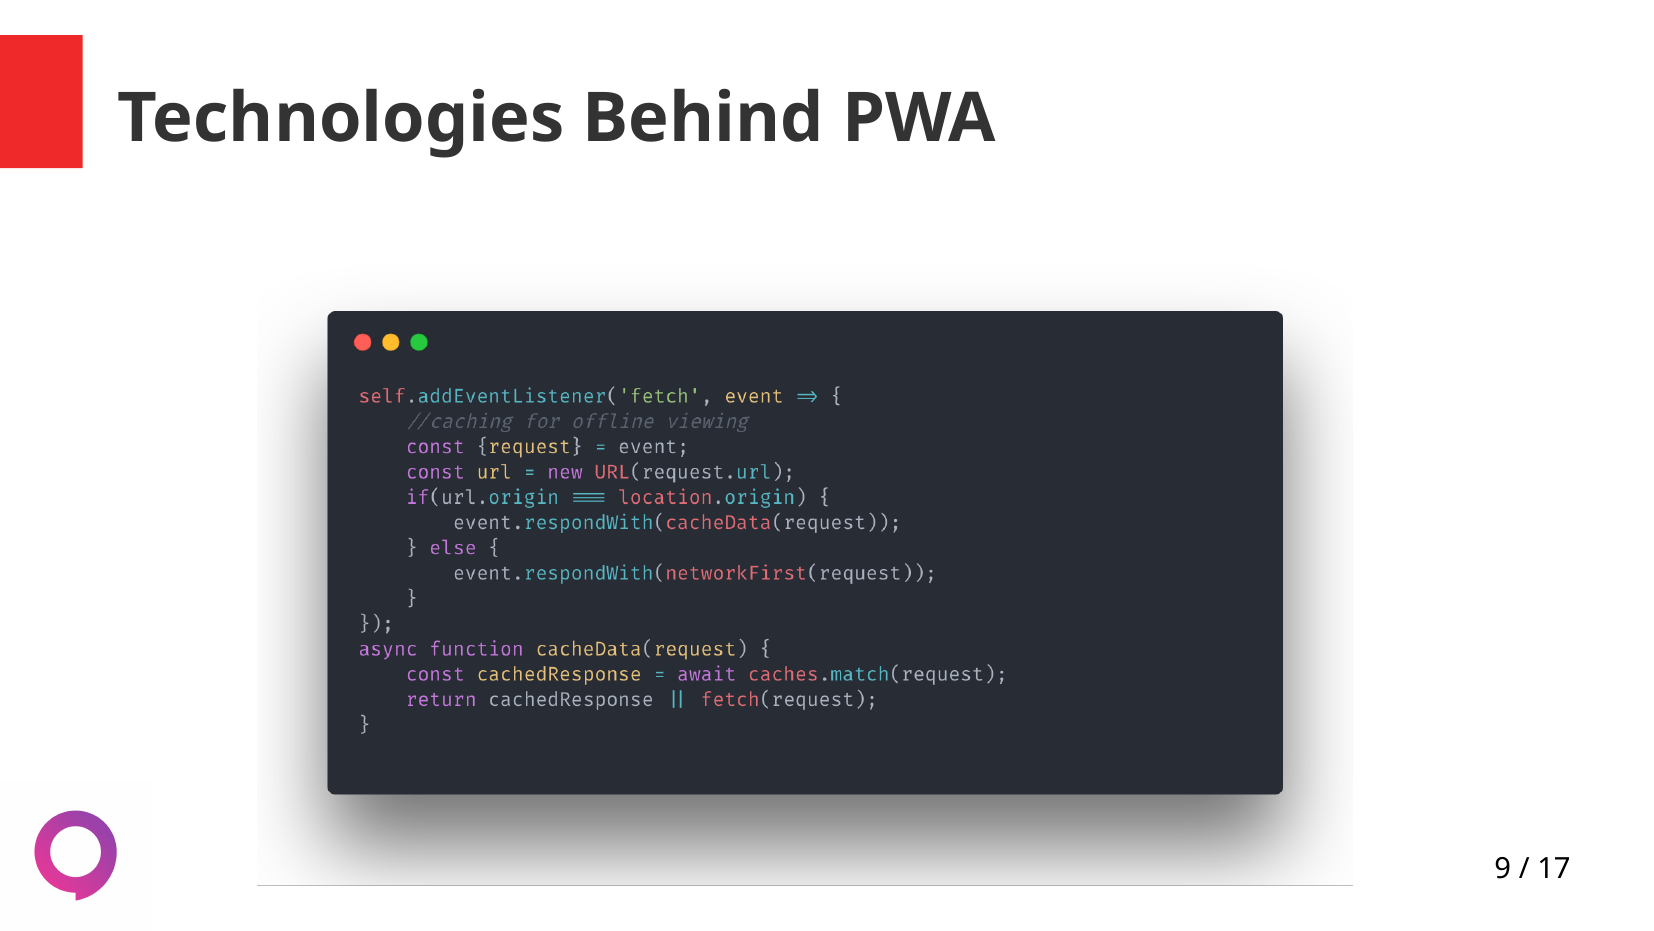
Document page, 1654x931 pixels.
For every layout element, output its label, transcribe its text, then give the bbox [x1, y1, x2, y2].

picture [0, 780, 151, 931]
picture [257, 219, 1353, 886]
title Technologies Behind PWA [117, 36, 1571, 193]
